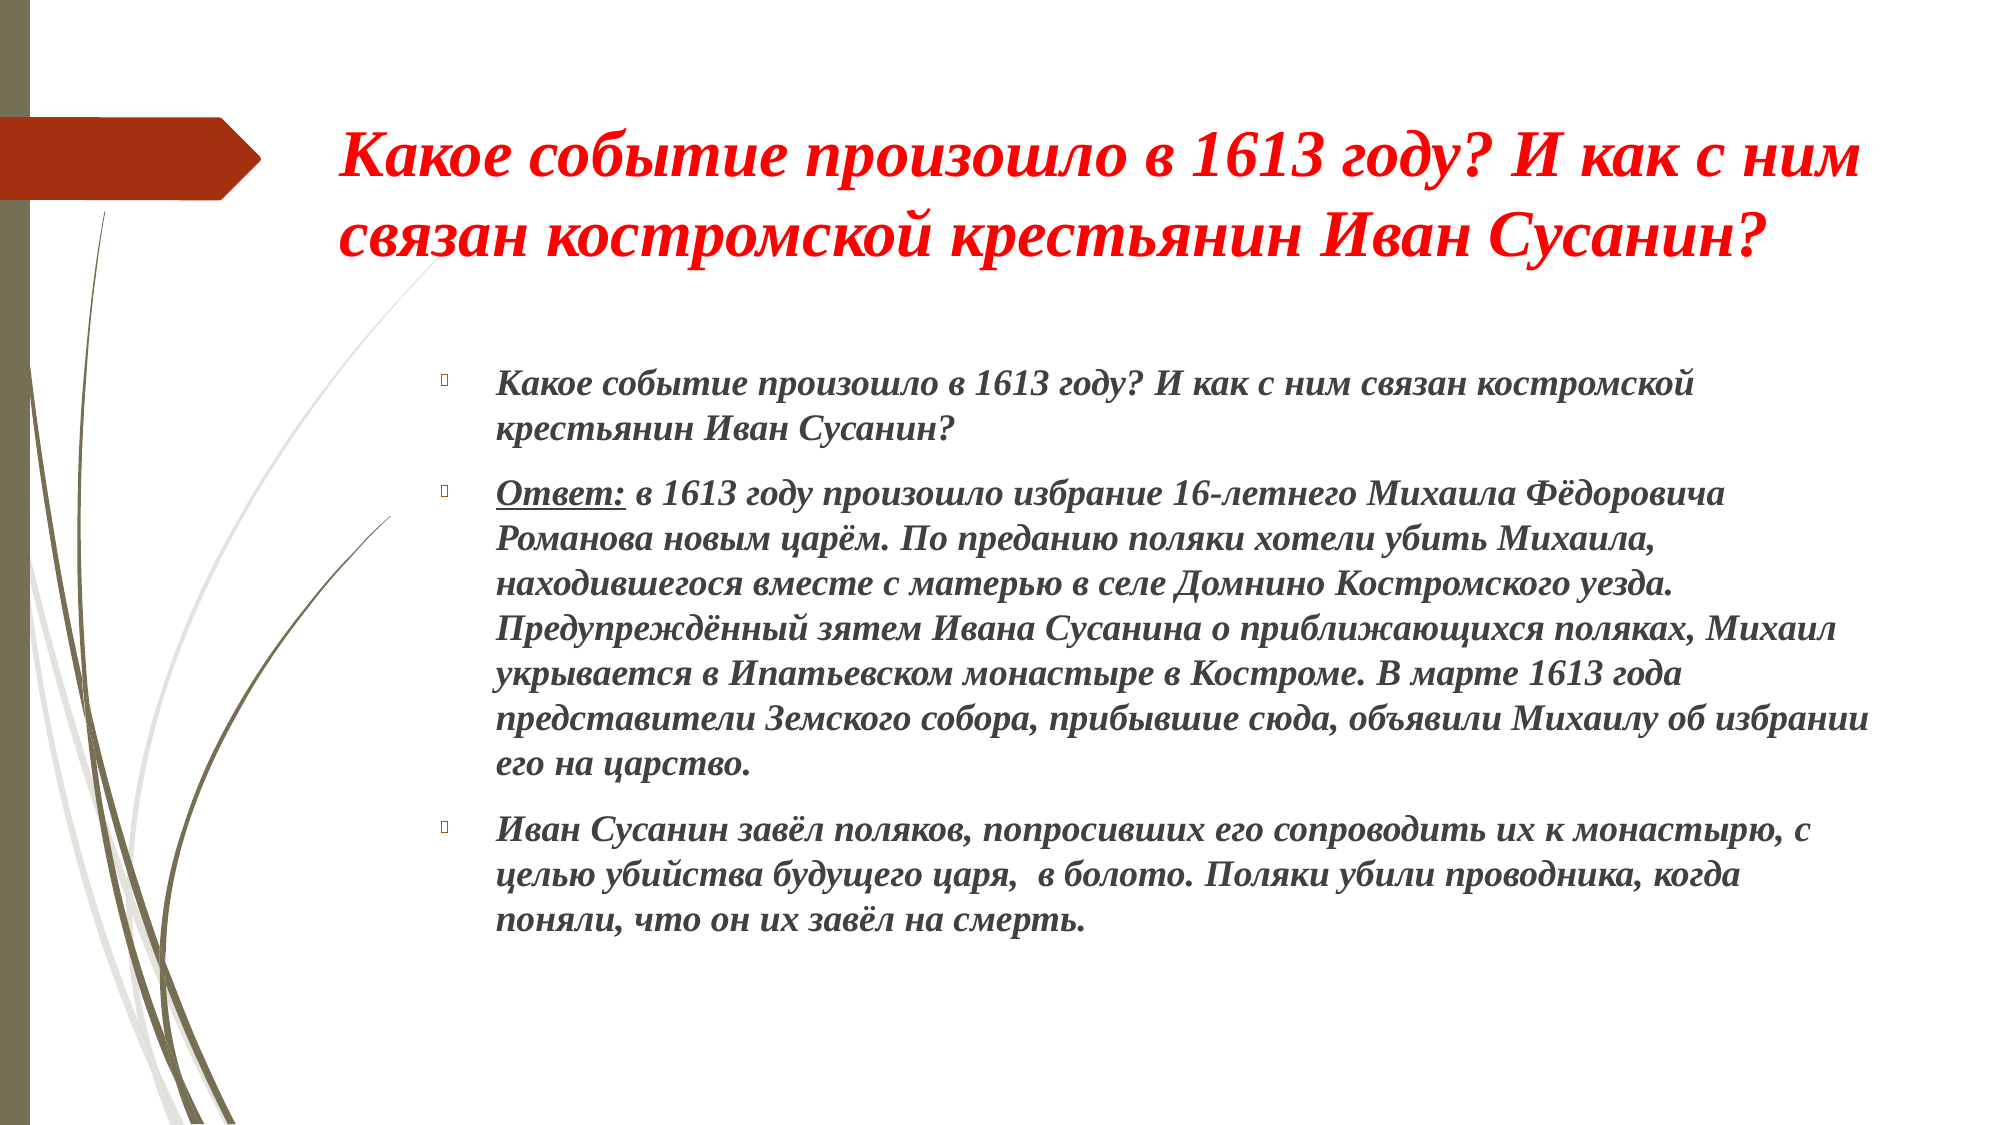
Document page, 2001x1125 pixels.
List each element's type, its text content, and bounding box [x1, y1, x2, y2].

list Какое событие произошло в 1613 году? И как с ним связан костромской крестьянин Иван Сусанин? Ответ: в 1613 году произошло избрание 16-летнего Михаила Фёдоровича Романова новым царём. По преданию поляки хотели убить Михаила, находившегося вместе с матерью в селе Домнино Костромского уезда. Предупреждённый зятем Ивана Сусанина о приближающихся поляках, Михаил укрывается в Ипатьевском монастыре в Костроме. В марте 1613 года представители Земского собора, прибывшие сюда, объявили Михаилу об избрании его на царство. Иван Сусанин завёл поляков, попросивших его сопроводить их к монастырю, с целью убийства будущего царя, в болото. Поляки убили проводника, когда поняли, что он их завёл на смерть. [424, 350, 1888, 970]
title Какое событие произошло в 1613 году? И как с ним связан костромской крестьянин Иван Сусанин? [325, 102, 1888, 313]
